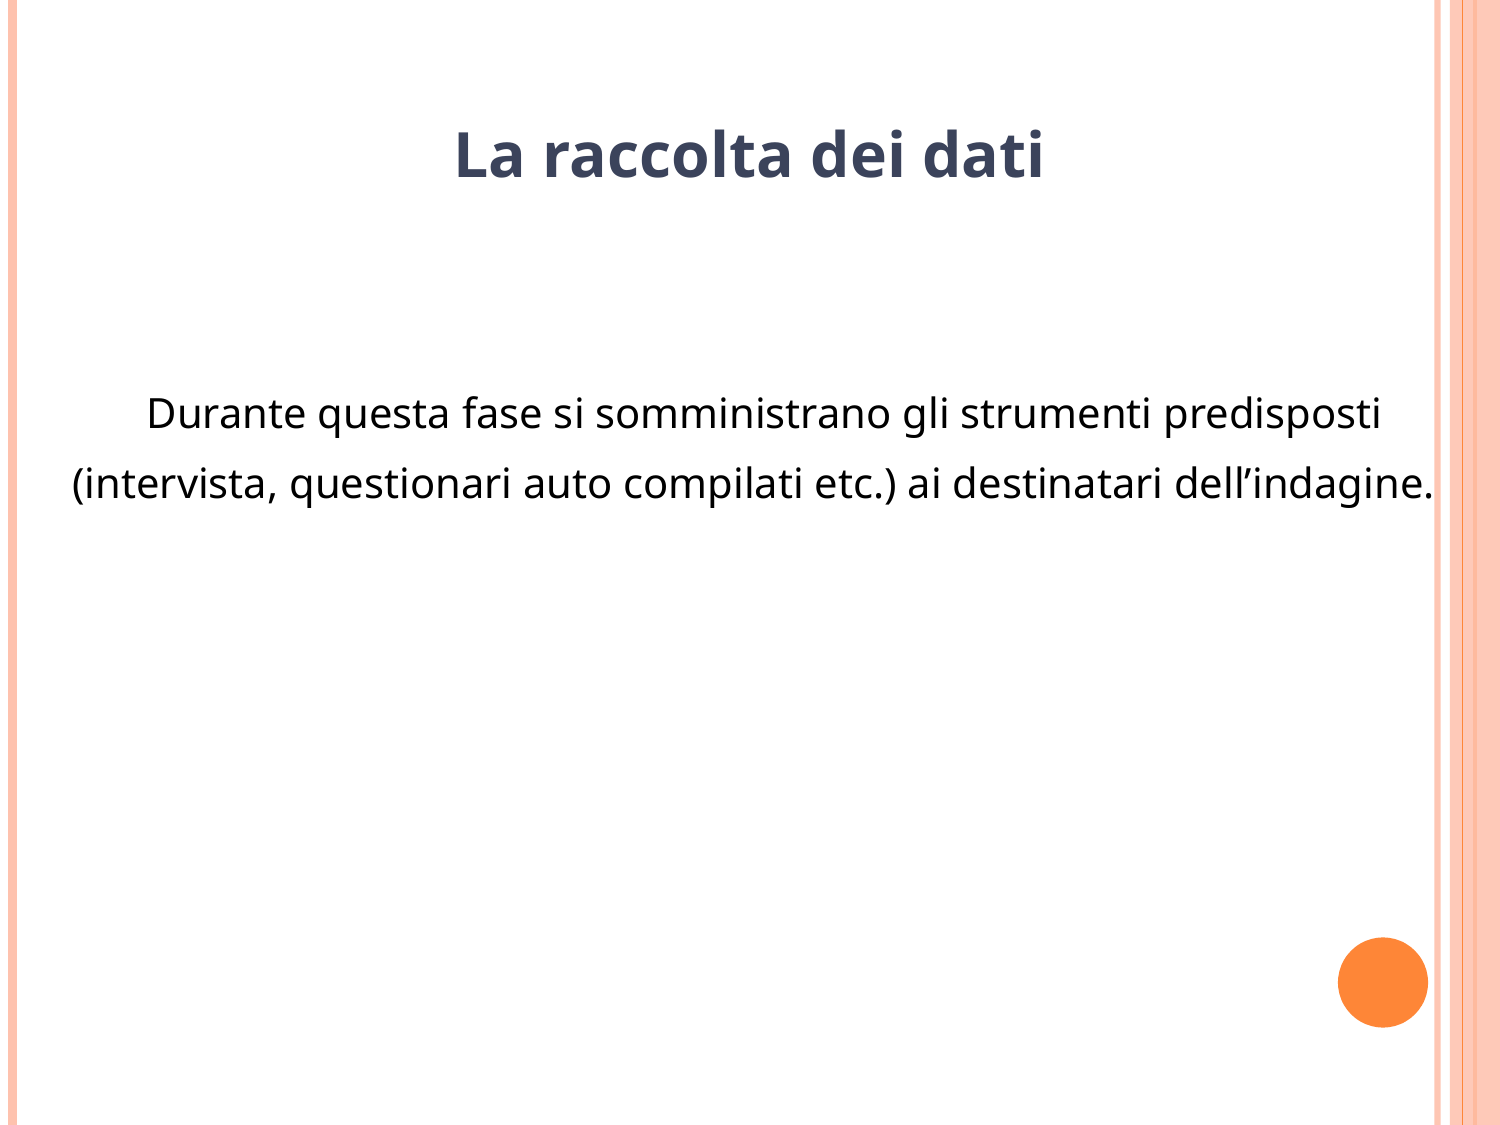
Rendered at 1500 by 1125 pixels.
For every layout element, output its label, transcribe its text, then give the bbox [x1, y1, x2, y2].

text_box La raccolta dei dati [0, 70, 1500, 235]
text_box Durante questa fase si somministrano gli strumenti predisposti (intervista, questionari auto compilati etc.) ai destinatari dell’indagine. [29, 235, 1500, 763]
